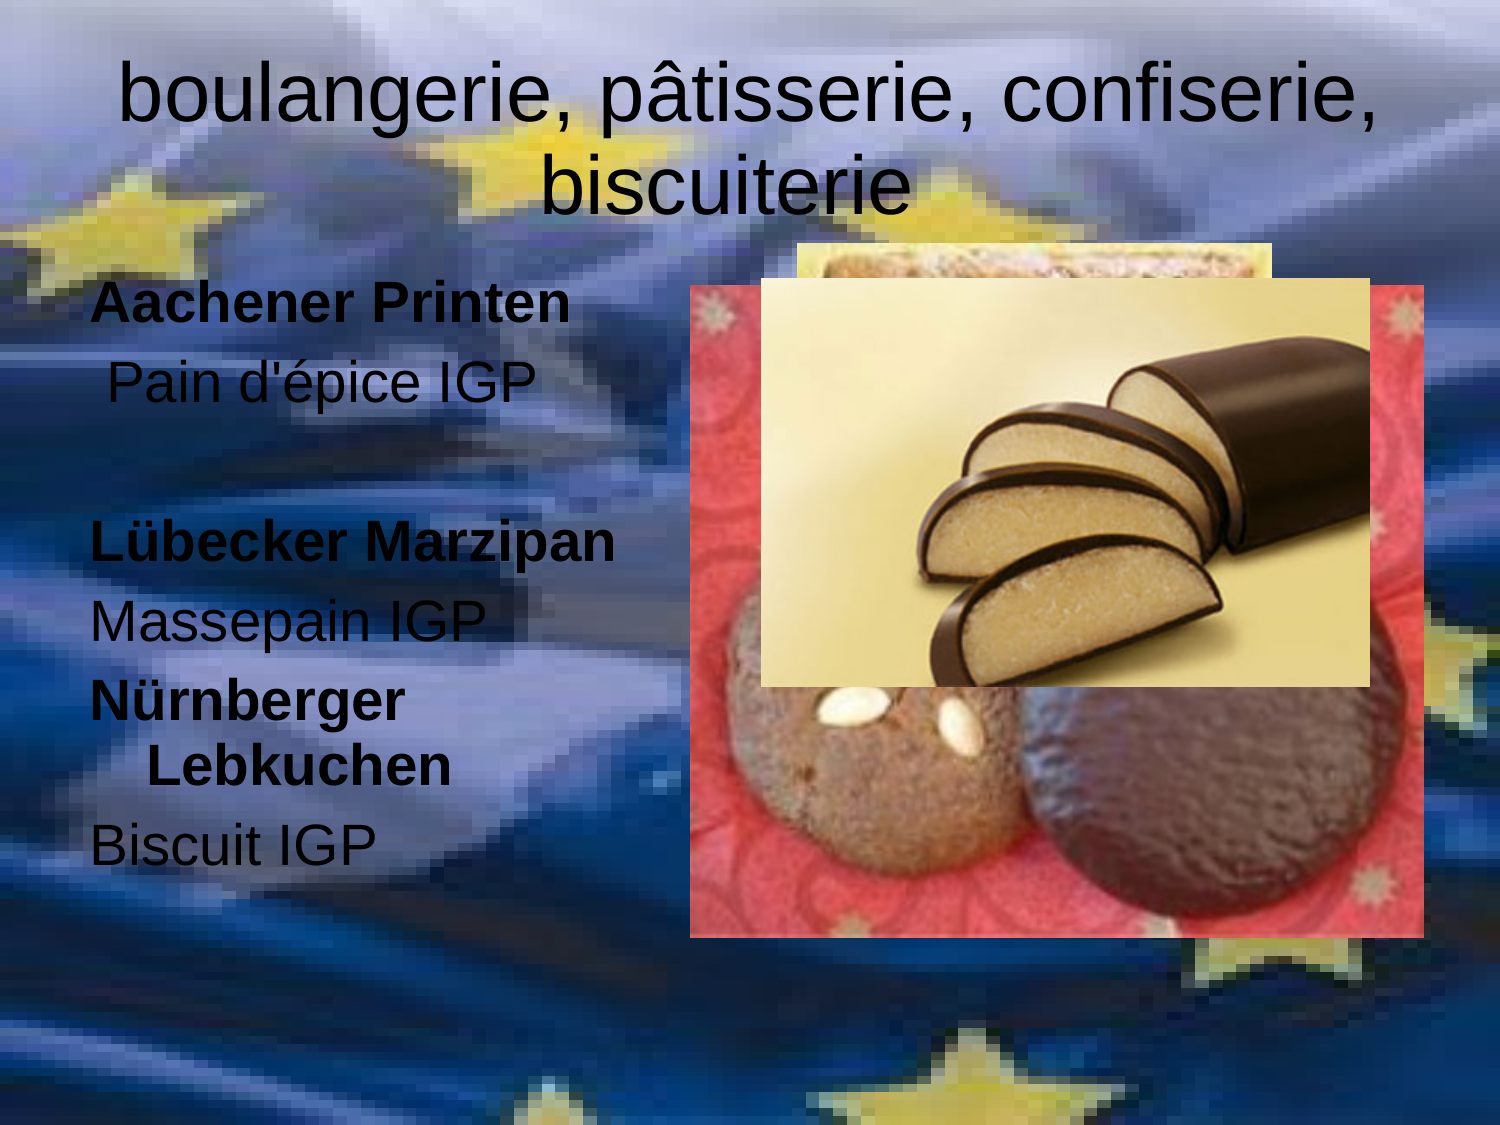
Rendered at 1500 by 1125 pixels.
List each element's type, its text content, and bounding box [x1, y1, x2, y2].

picture [0, 0, 1500, 1125]
title boulangerie, pâtisserie, confiserie, biscuiterie [75, 31, 1426, 247]
list Aachener Printen Pain d'épice IGP Lübecker Marzipan Massepain IGP Nürnberger Lebkuchen Biscuit IGP [75, 262, 738, 1010]
